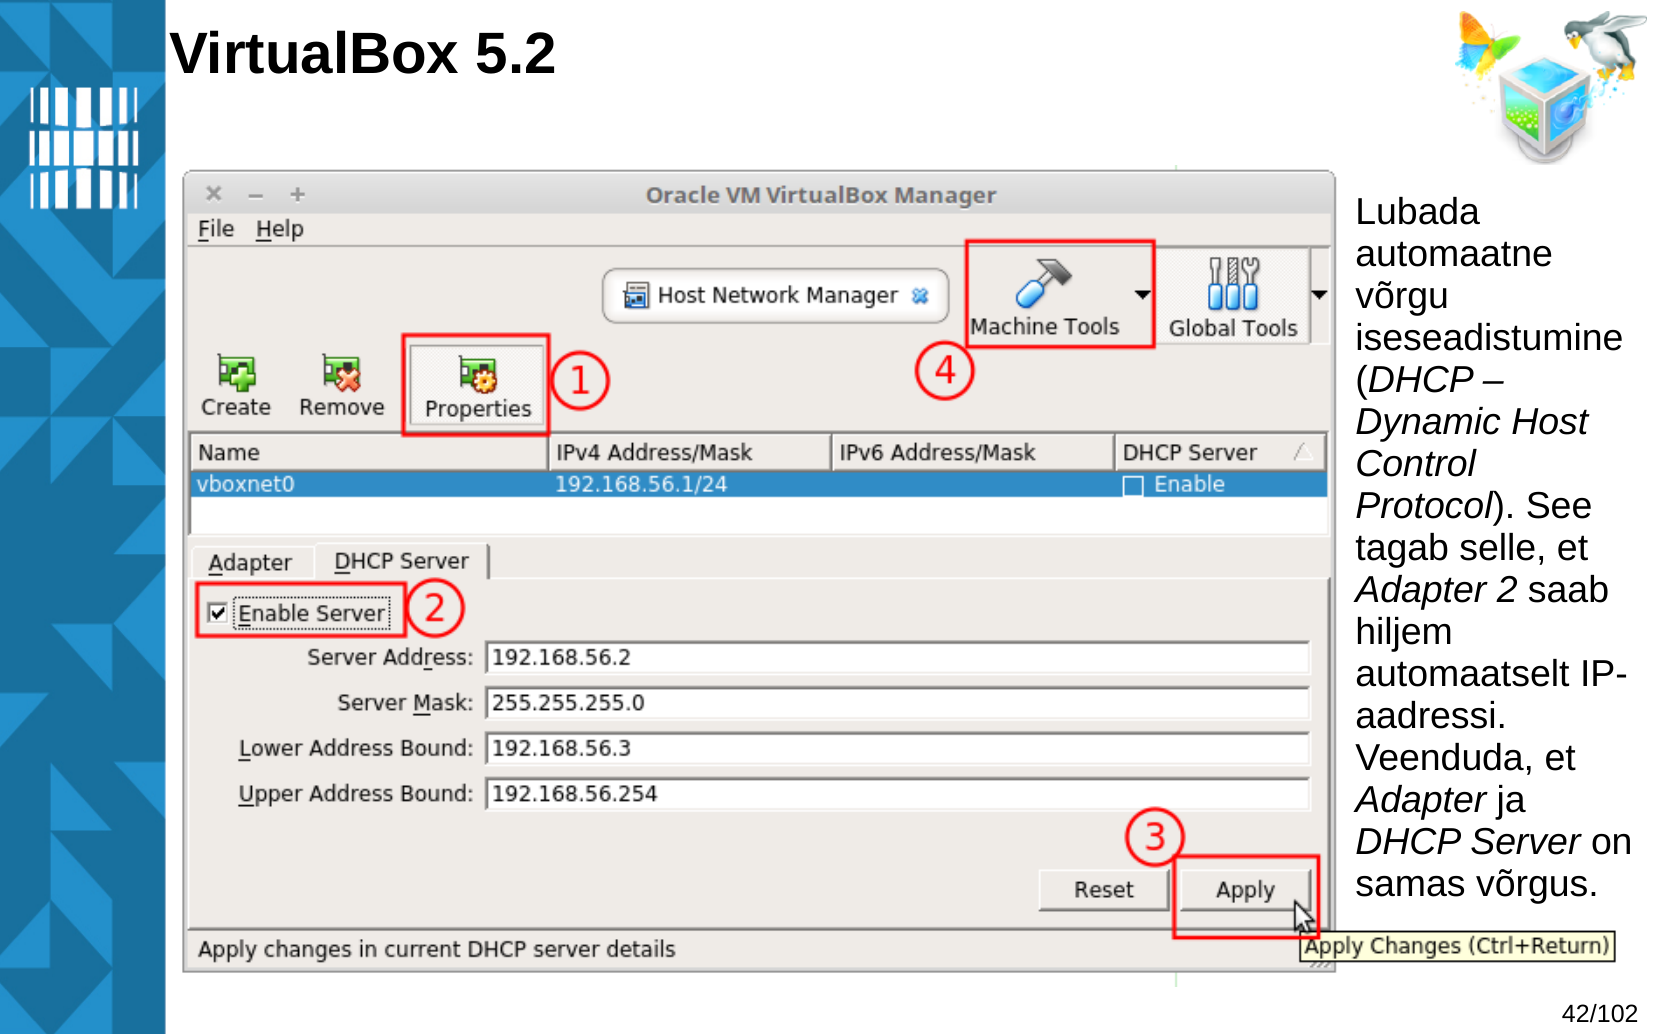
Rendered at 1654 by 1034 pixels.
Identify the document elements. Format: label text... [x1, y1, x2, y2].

picture [181, 7, 1653, 987]
text_box Lubada automaatne võrgu iseseadistumine (DHCP – Dynamic Host Control Protocol). See tagab selle, et Adapter 2 saab hiljem automaatselt IP-aadressi. Veenduda, et Adapter ja DHCP Server on samas võrgus. [1340, 183, 1648, 912]
title VirtualBox 5.2 [169, 11, 1571, 95]
